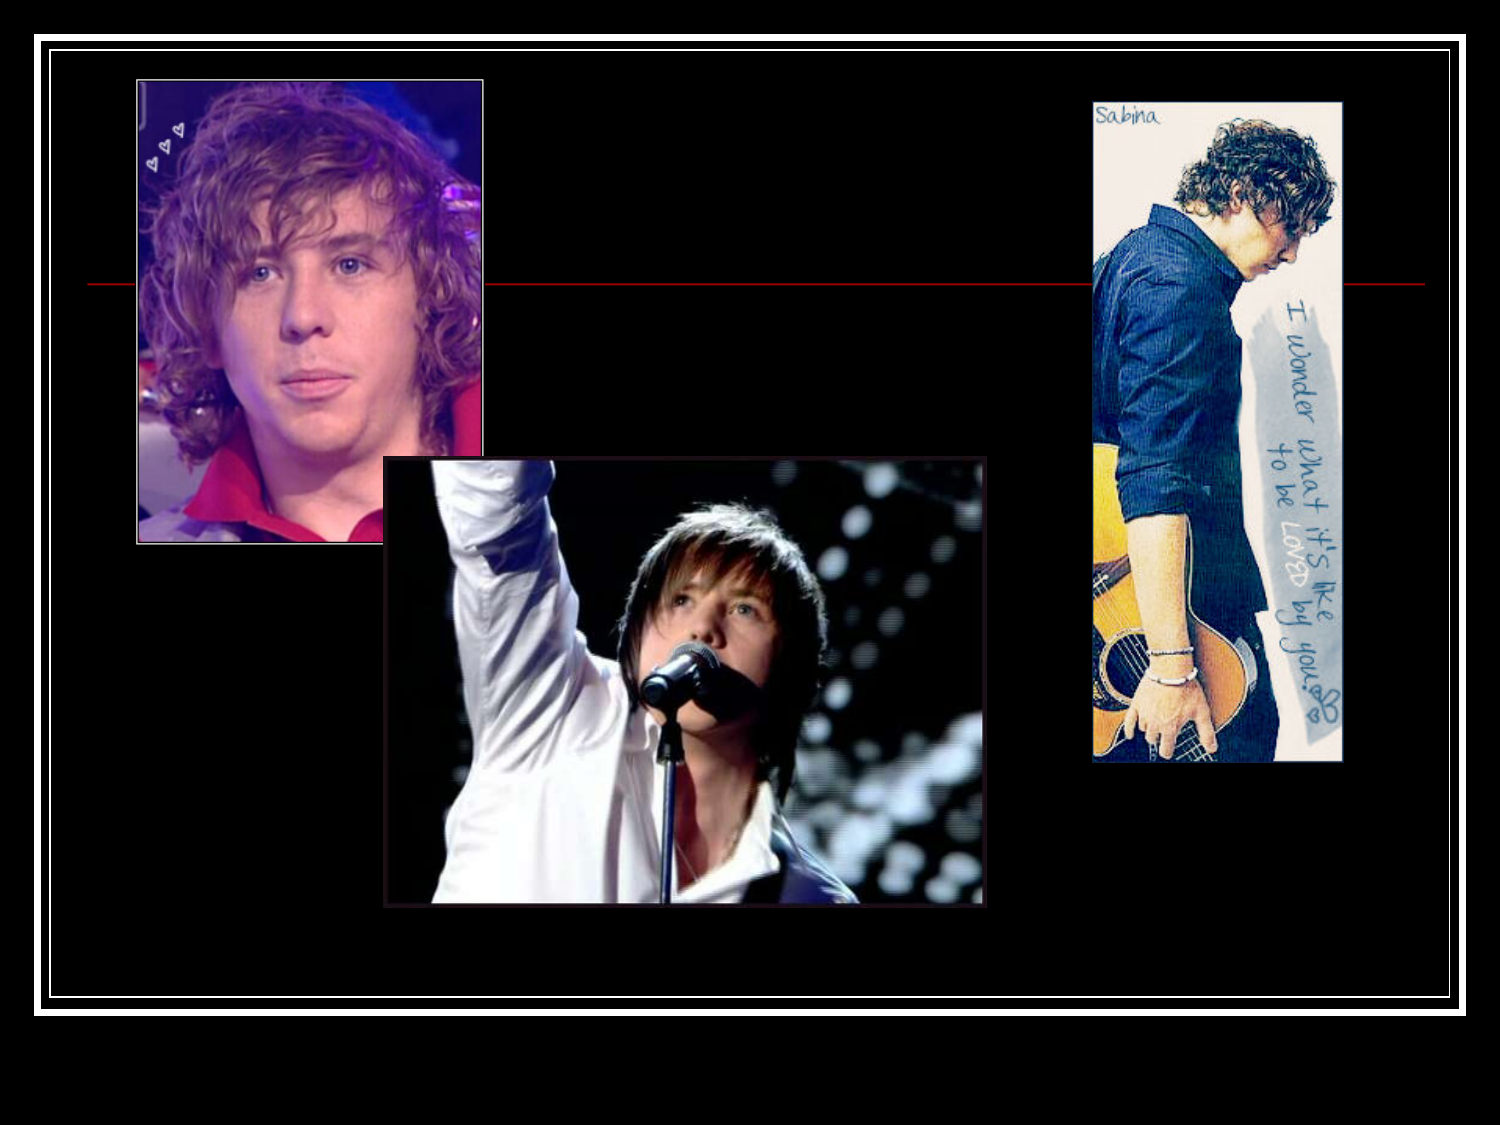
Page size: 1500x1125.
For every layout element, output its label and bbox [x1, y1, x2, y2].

picture [1092, 101, 1344, 763]
picture [135, 78, 987, 909]
